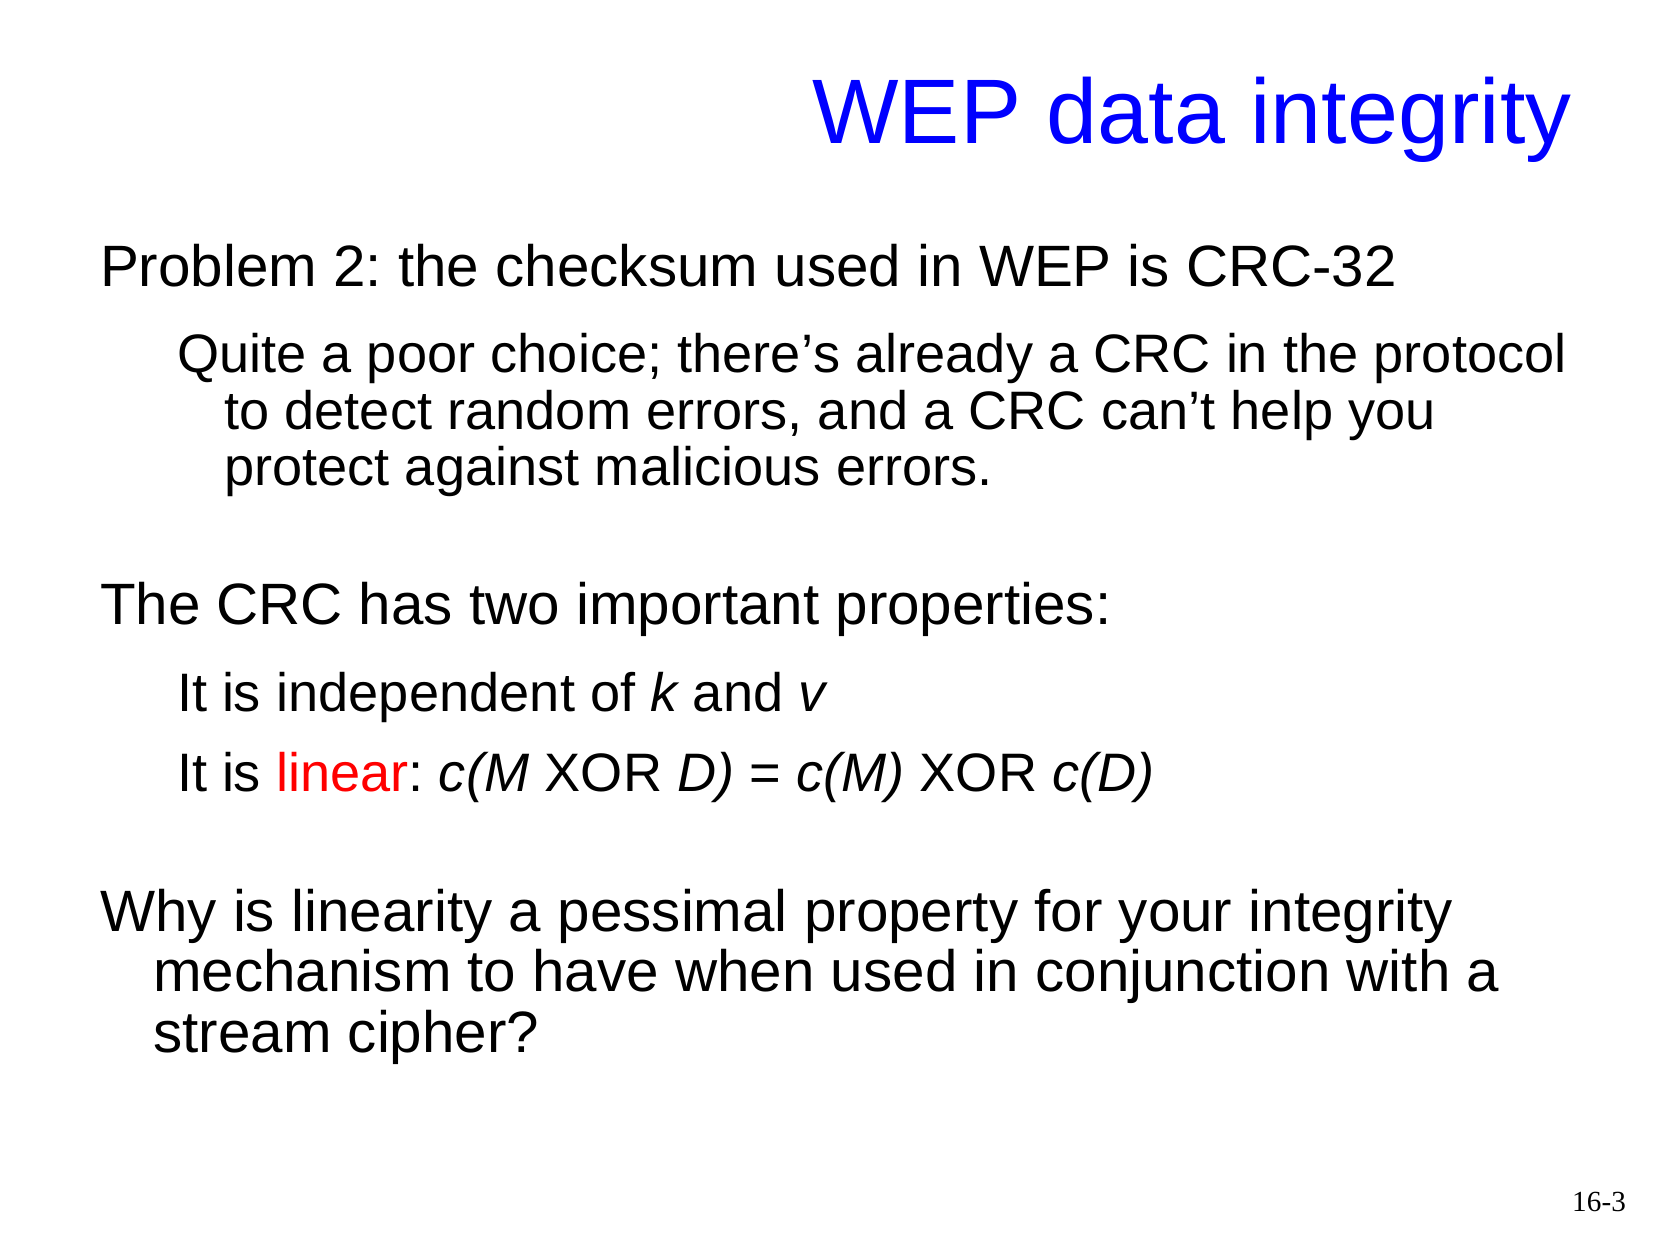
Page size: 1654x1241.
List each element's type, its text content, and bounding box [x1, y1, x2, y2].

title WEP data integrity [84, 18, 1573, 211]
list Problem 2: the checksum used in WEP is CRC-32 Quite a poor choice; there’s already a CRC in the protocol to detect random errors, and a CRC can’t help you protect against malicious errors. The CRC has two important properties: It is independent of k and v It is linear: c(M XOR D) = c(M) XOR c(D) Why is linearity a pessimal property for your integrity mechanism to have when used in conjunction with a stream cipher? [82, 237, 1571, 1156]
